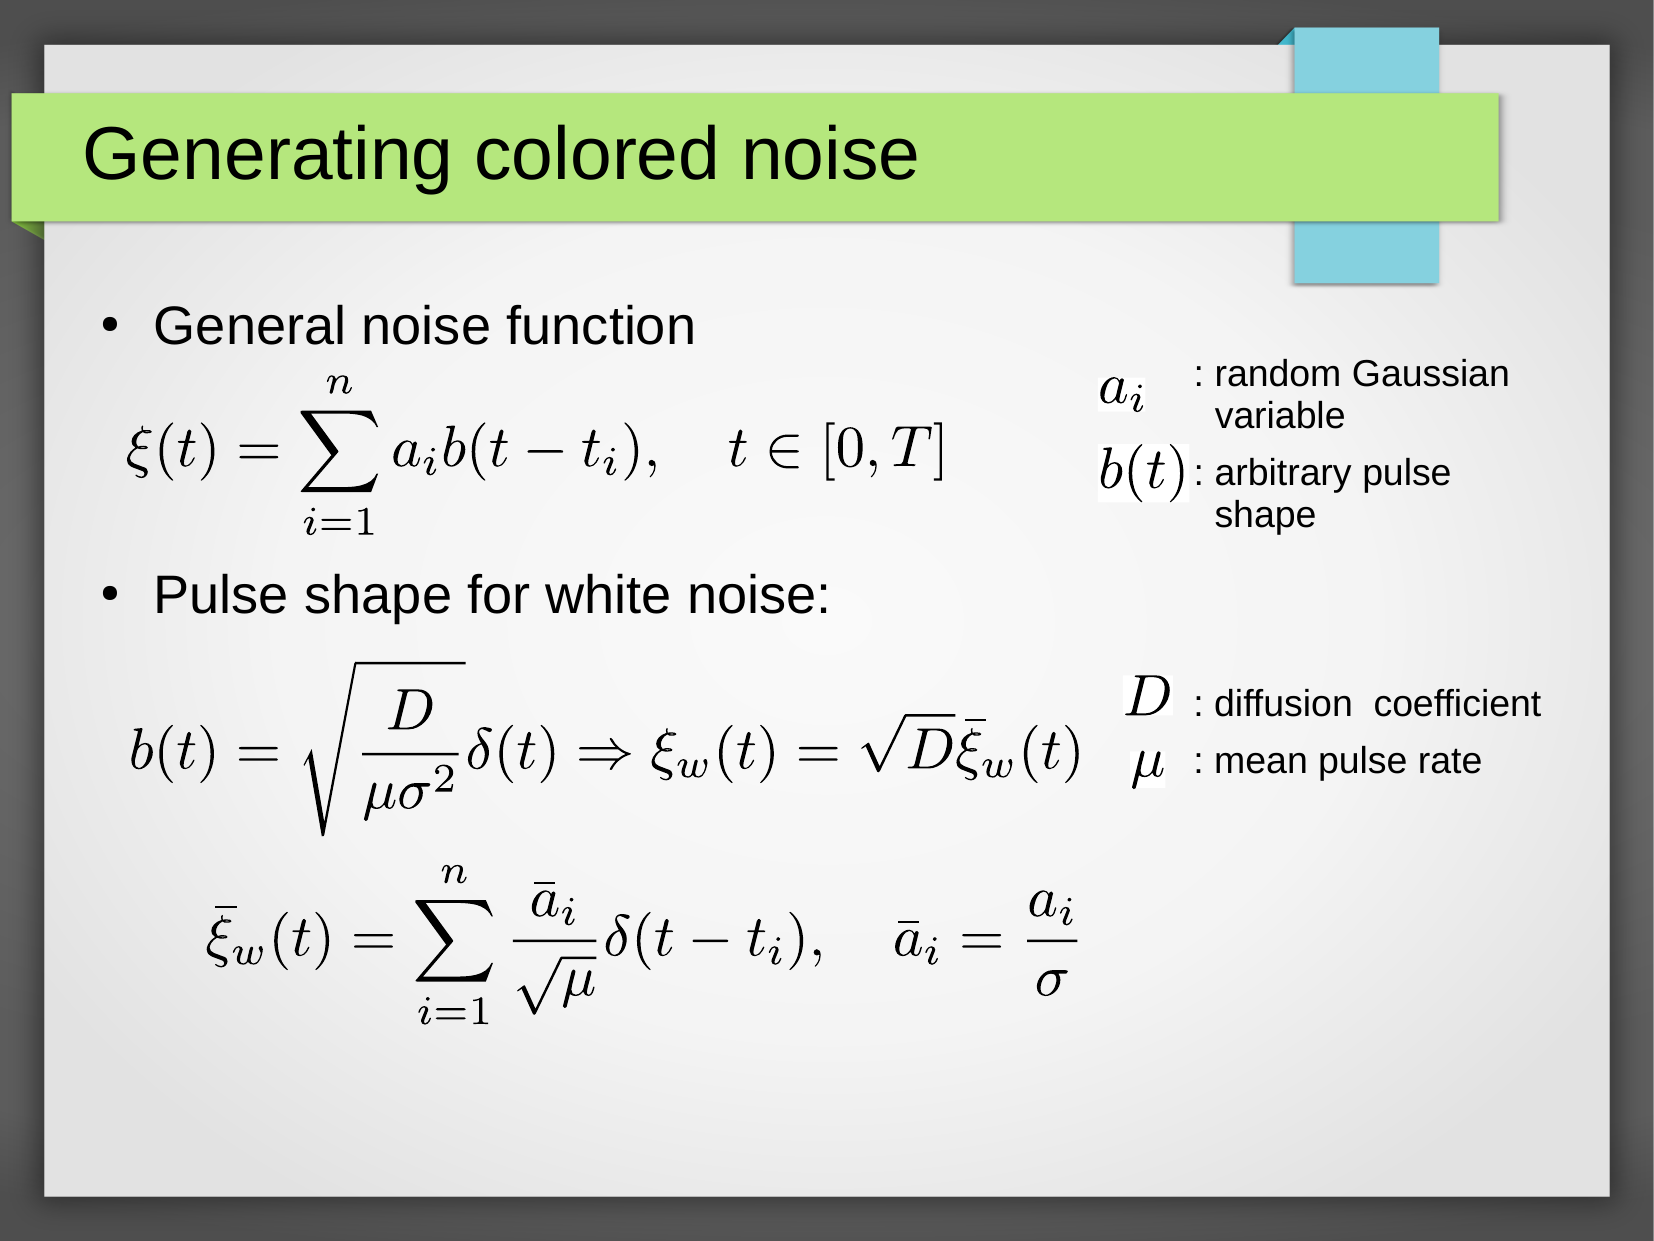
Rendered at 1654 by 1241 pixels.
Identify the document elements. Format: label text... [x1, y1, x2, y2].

text_box [1097, 377, 1146, 413]
text_box [1122, 675, 1173, 716]
text_box : mean pulse rate [1178, 732, 1498, 790]
text_box : diffusion coefficient [1178, 675, 1557, 733]
text_box [1130, 750, 1166, 790]
list General noise function Pulse shape for white noise: [82, 295, 1571, 1015]
text_box [125, 375, 949, 536]
text_box [1097, 444, 1190, 503]
text_box [128, 661, 1085, 1025]
text_box : arbitrary pulse shape [1178, 444, 1575, 543]
text_box : random Gaussian variable [1178, 345, 1525, 444]
picture [0, 0, 1654, 1241]
title Generating colored noise [82, 94, 1264, 213]
